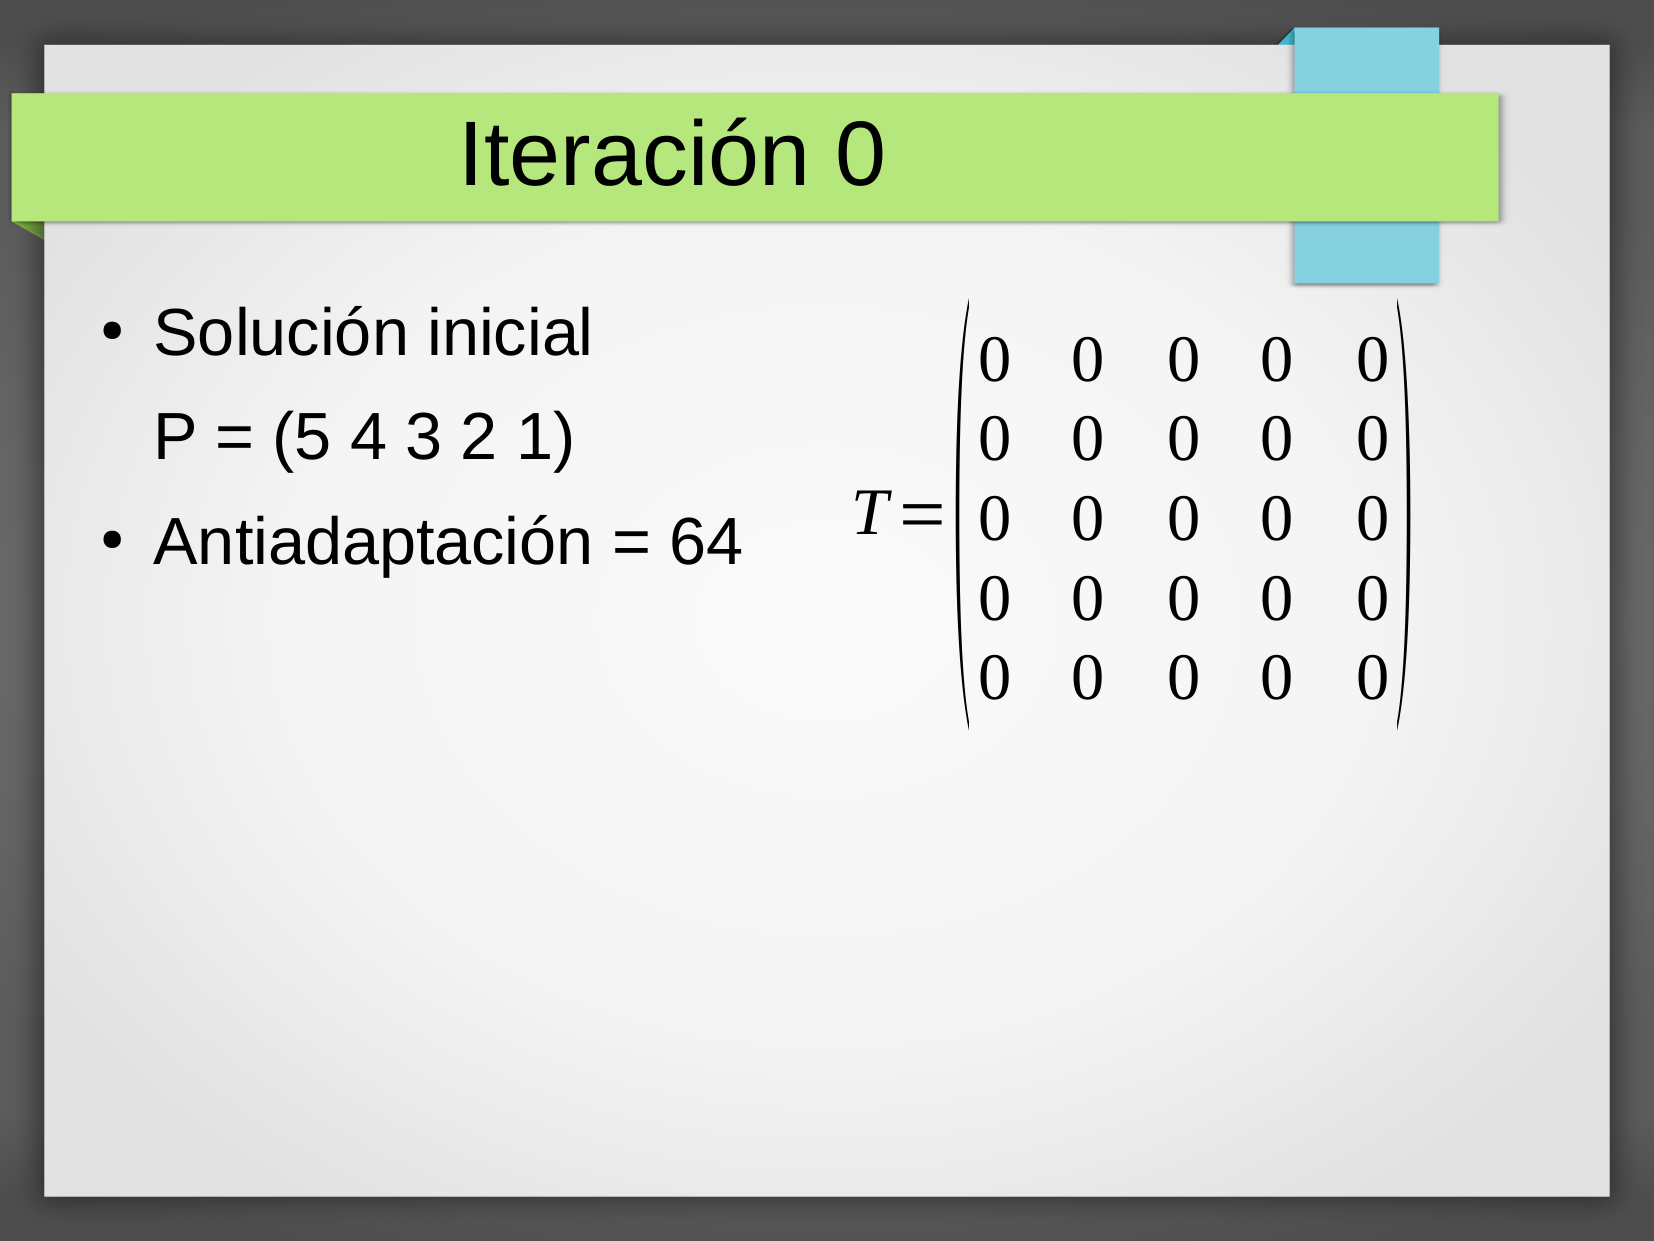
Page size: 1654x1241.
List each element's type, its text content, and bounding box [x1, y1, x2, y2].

chart [845, 295, 1422, 734]
list Solución inicial P = (5 4 3 2 1) Antiadaptación = 64 [82, 295, 809, 1015]
title Iteración 0 [82, 94, 1264, 213]
picture [0, 0, 1654, 1241]
